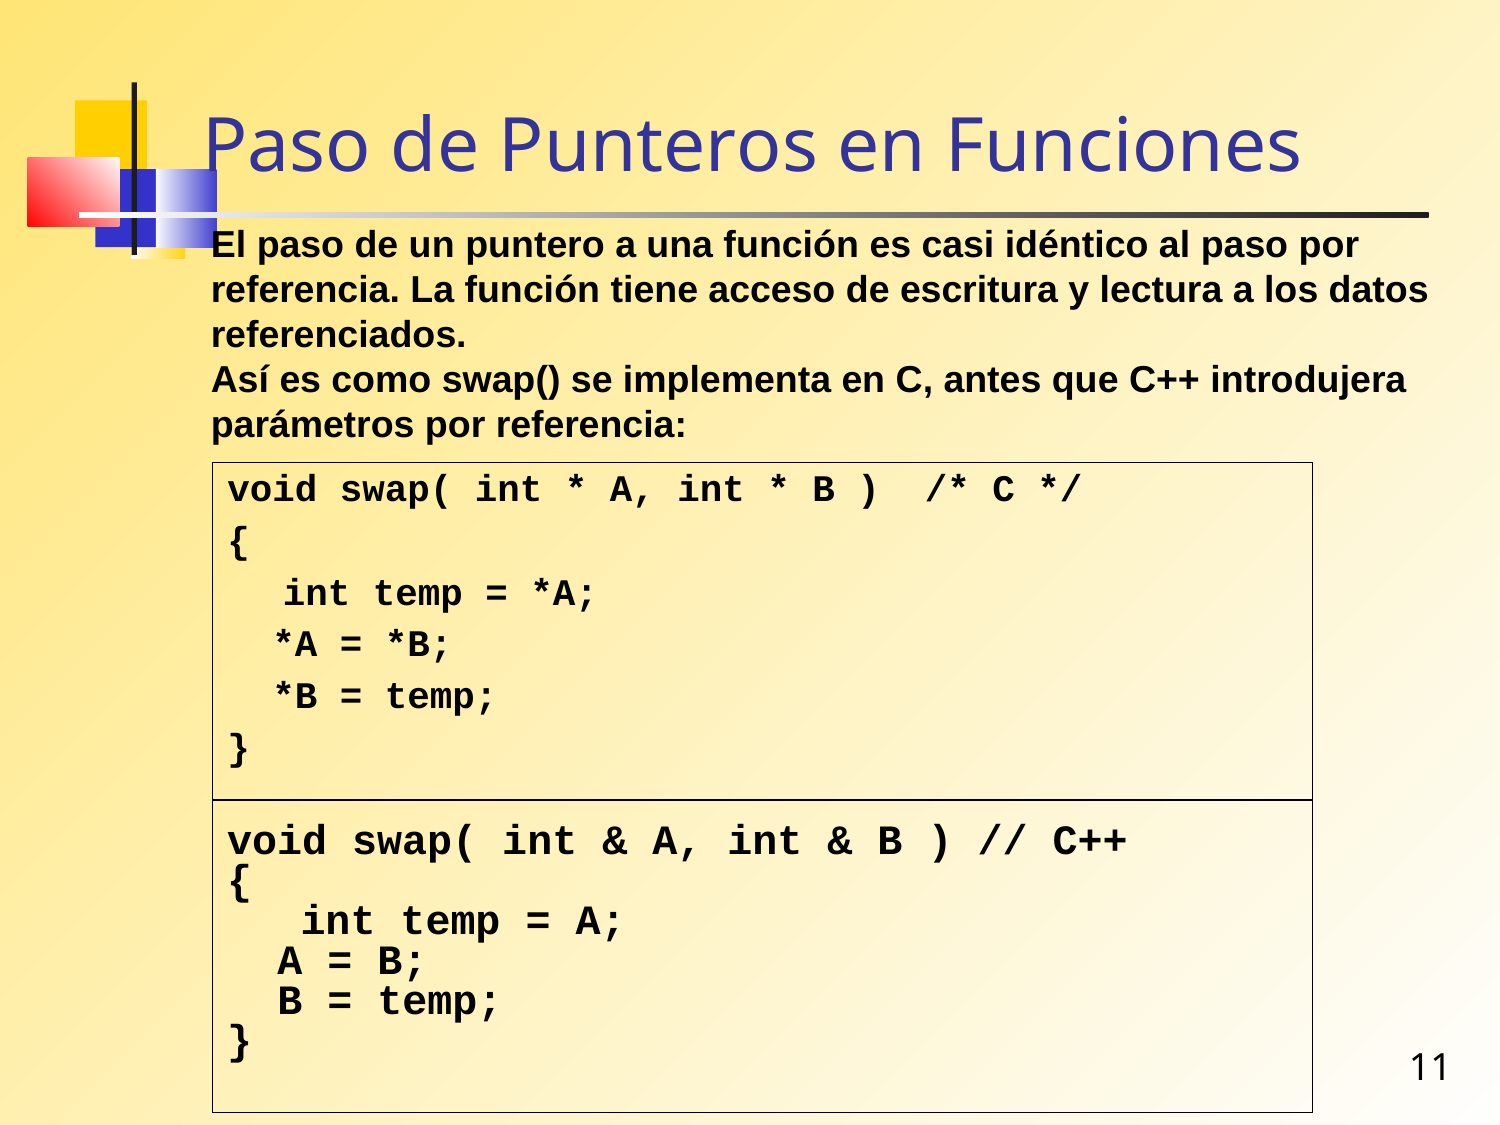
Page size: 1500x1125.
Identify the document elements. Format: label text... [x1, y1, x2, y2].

text_box El paso de un puntero a una función es casi idéntico al paso por referencia. La función tiene acceso de escritura y lectura a los datos referenciados. Así es como swap() se implementa en C, antes que C++ introdujera parámetros por referencia: [187, 212, 1463, 453]
list void swap( int * A, int * B ) /* C */ { int temp = *A; *A = *B; *B = temp; } [212, 462, 1313, 801]
title Paso de Punteros en Funciones [187, 37, 1466, 201]
text_box void swap( int & A, int & B ) // C++ { int temp = A; A = B; B = temp; } [212, 801, 1313, 1113]
